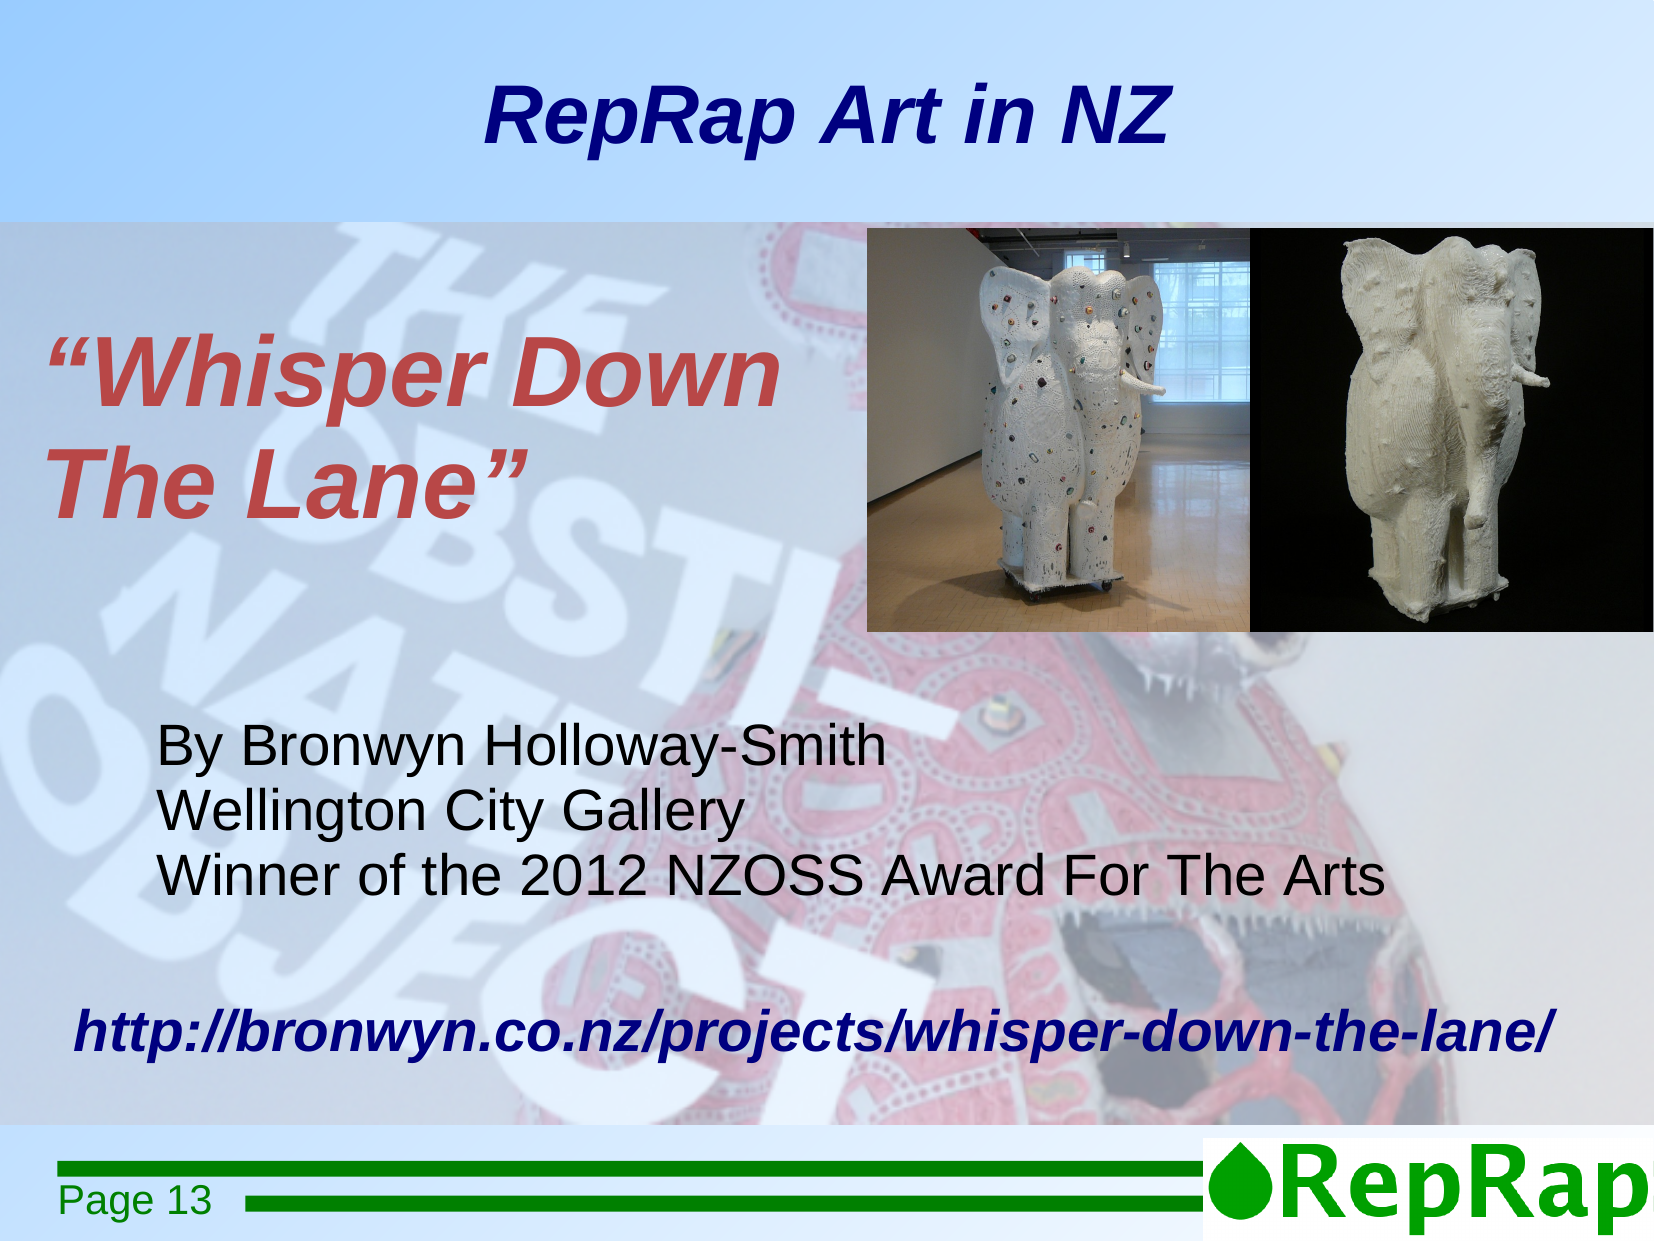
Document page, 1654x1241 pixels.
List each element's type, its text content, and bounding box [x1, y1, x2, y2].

title http://bronwyn.co.nz/projects/whisper-down-the-lane/ [23, 928, 1605, 1136]
text_box “Whisper Down The Lane” [40, 242, 867, 679]
picture [1203, 1138, 1654, 1241]
picture [0, 222, 1654, 1125]
title RepRap Art in NZ [121, 10, 1534, 218]
text_box By Bronwyn Holloway-Smith Wellington City Gallery Winner of the 2012 NZOSS Award For The Arts [155, 713, 1427, 974]
